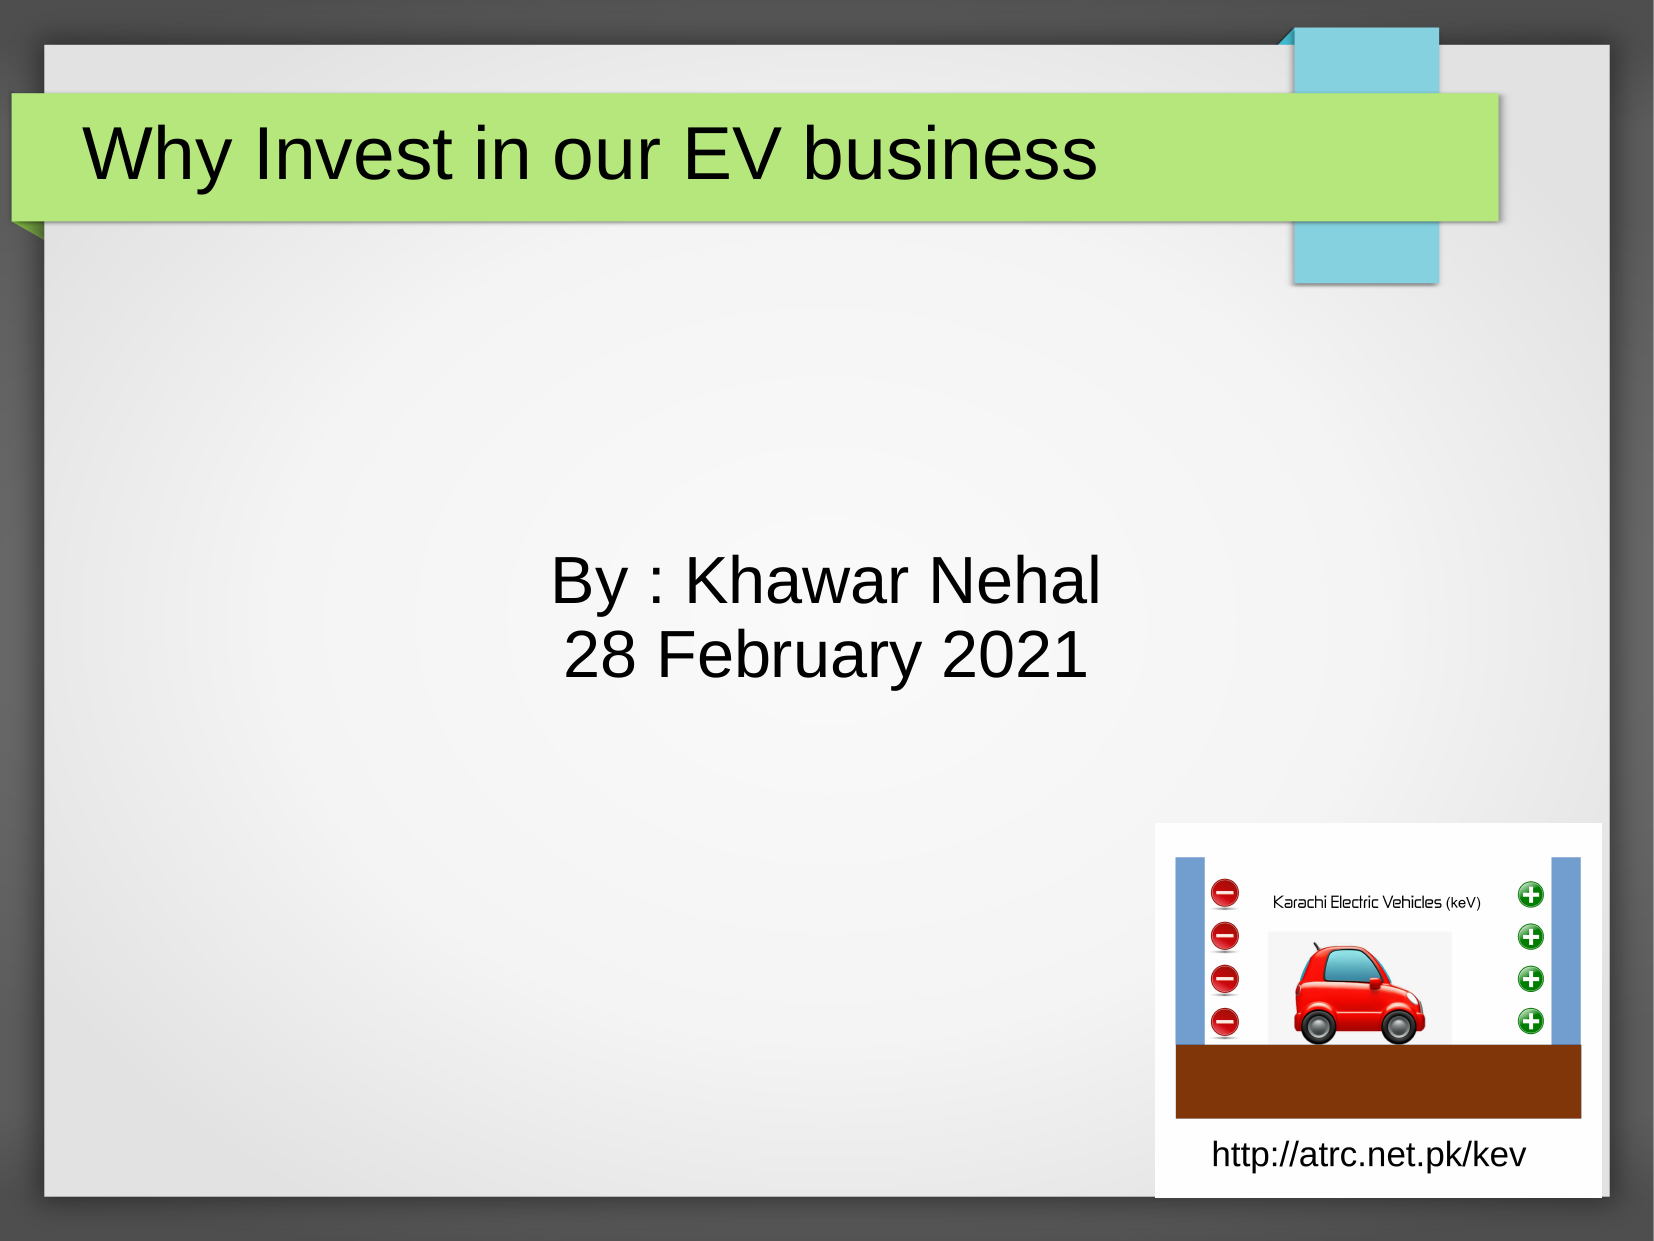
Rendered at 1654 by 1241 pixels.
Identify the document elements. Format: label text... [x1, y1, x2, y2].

title Why Invest in our EV business [82, 94, 1264, 213]
picture [0, 0, 1654, 1241]
subtitle By : Khawar Nehal 28 February 2021 [82, 295, 1571, 1015]
